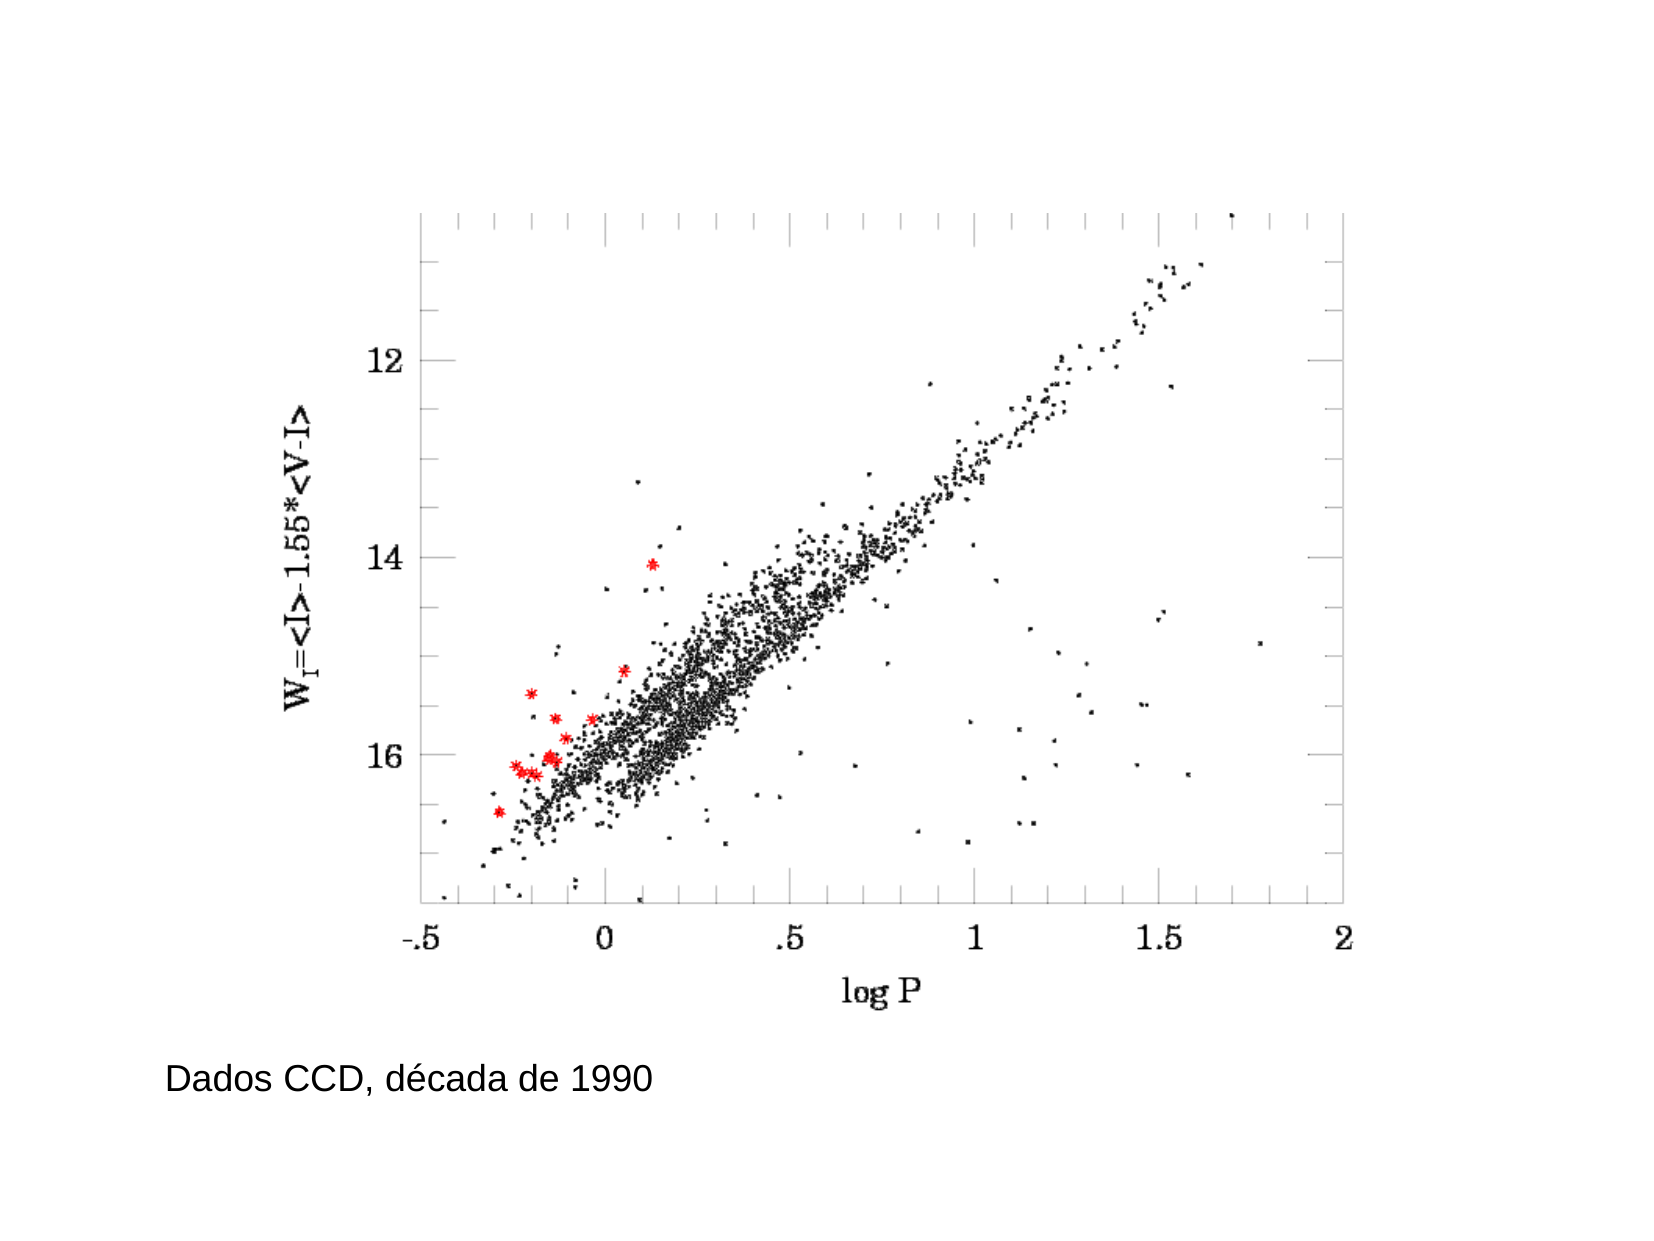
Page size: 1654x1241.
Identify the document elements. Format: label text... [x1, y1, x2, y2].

picture [264, 213, 1402, 1034]
text_box Dados CCD, década de 1990 [149, 1050, 1125, 1108]
